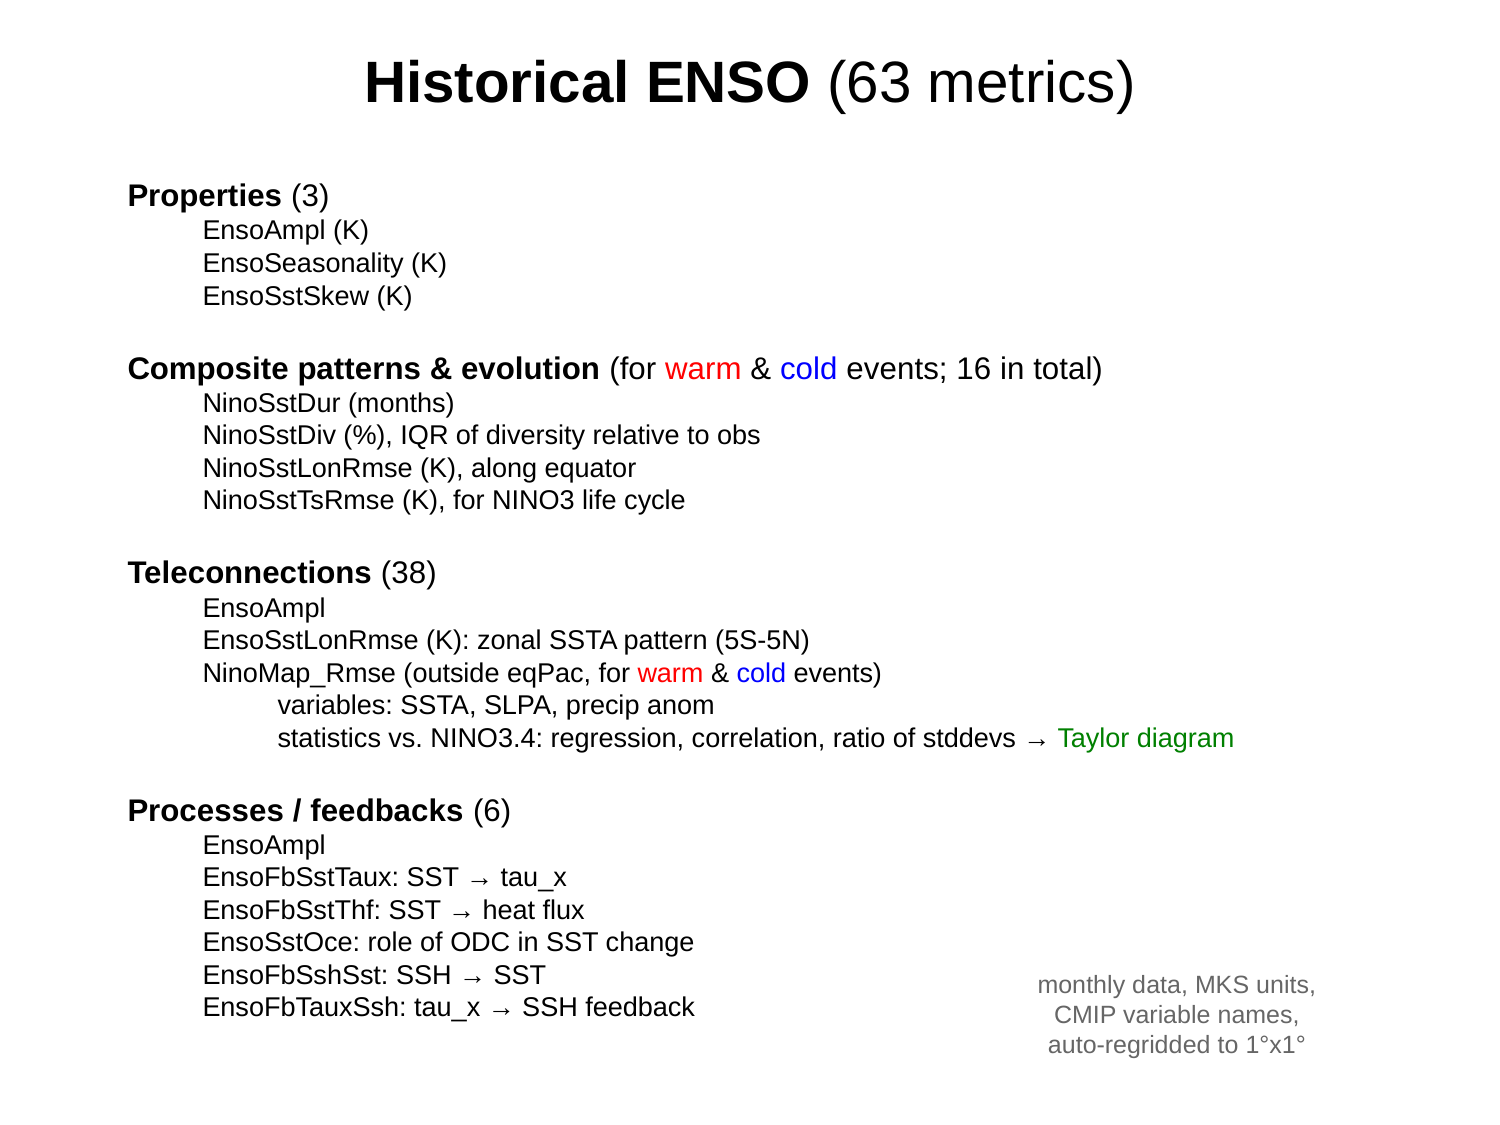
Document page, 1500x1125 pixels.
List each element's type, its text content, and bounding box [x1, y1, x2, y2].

text_box Properties (3) EnsoAmpl (K) EnsoSeasonality (K) EnsoSstSkew (K) Composite patterns & evolution (for warm & cold events; 16 in total) NinoSstDur (months) NinoSstDiv (%), IQR of diversity relative to obs NinoSstLonRmse (K), along equator NinoSstTsRmse (K), for NINO3 life cycle Teleconnections (38) EnsoAmpl EnsoSstLonRmse (K): zonal SSTA pattern (5S-5N) NinoMap_Rmse (outside eqPac, for warm & cold events) variables: SSTA, SLPA, precip anom statistics vs. NINO3.4: regression, correlation, ratio of stddevs → Taylor diagram Processes / feedbacks (6) EnsoAmpl EnsoFbSstTaux: SST → tau_x EnsoFbSstThf: SST → heat flux EnsoSstOce: role of ODC in SST change EnsoFbSshSst: SSH → SST EnsoFbTauxSsh: tau_x → SSH feedback [112, 168, 1459, 1125]
text_box Historical ENSO (63 metrics) [25, 37, 1475, 123]
text_box monthly data, MKS units, CMIP variable names, auto-regridded to 1°x1° [911, 961, 1444, 1070]
